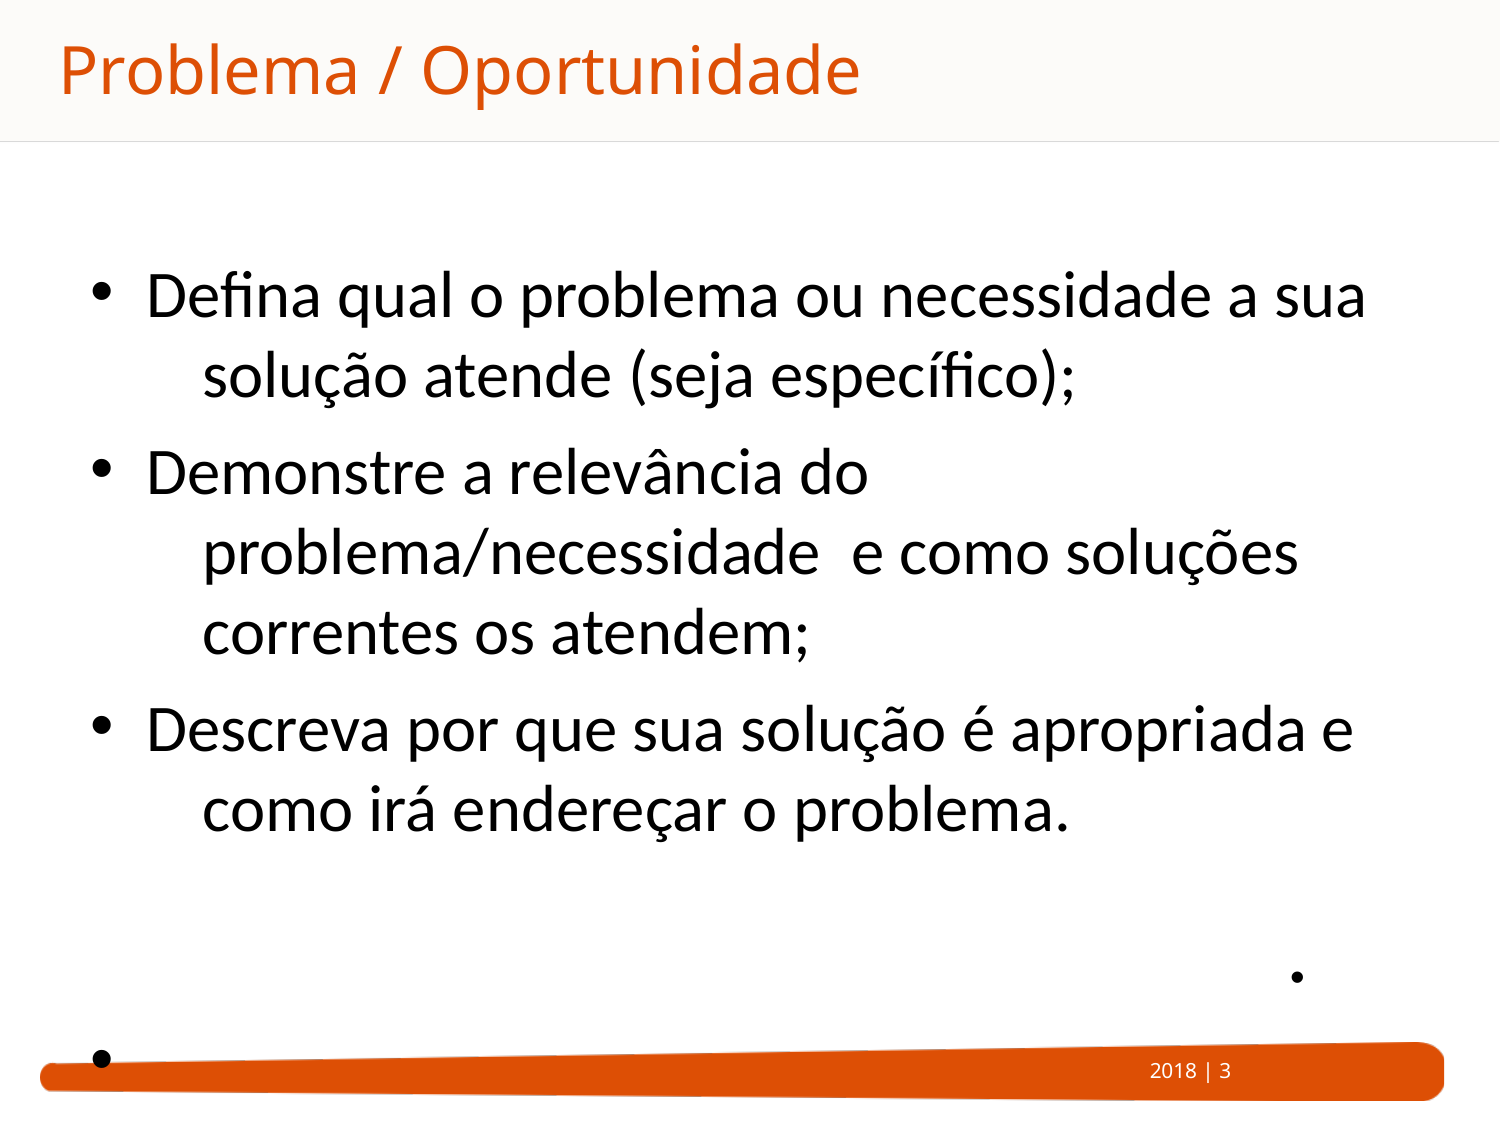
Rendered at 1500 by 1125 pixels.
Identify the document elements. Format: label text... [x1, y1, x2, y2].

text_box Defina qual o problema ou necessidade a sua solução atende (seja específico); Demonstre a relevância do problema/necessidade e como soluções correntes os atendem; Descreva por que sua solução é apropriada e como irá endereçar o problema. [75, 243, 1426, 1005]
text_box Problema / Oportunidade [58, 2, 1440, 148]
